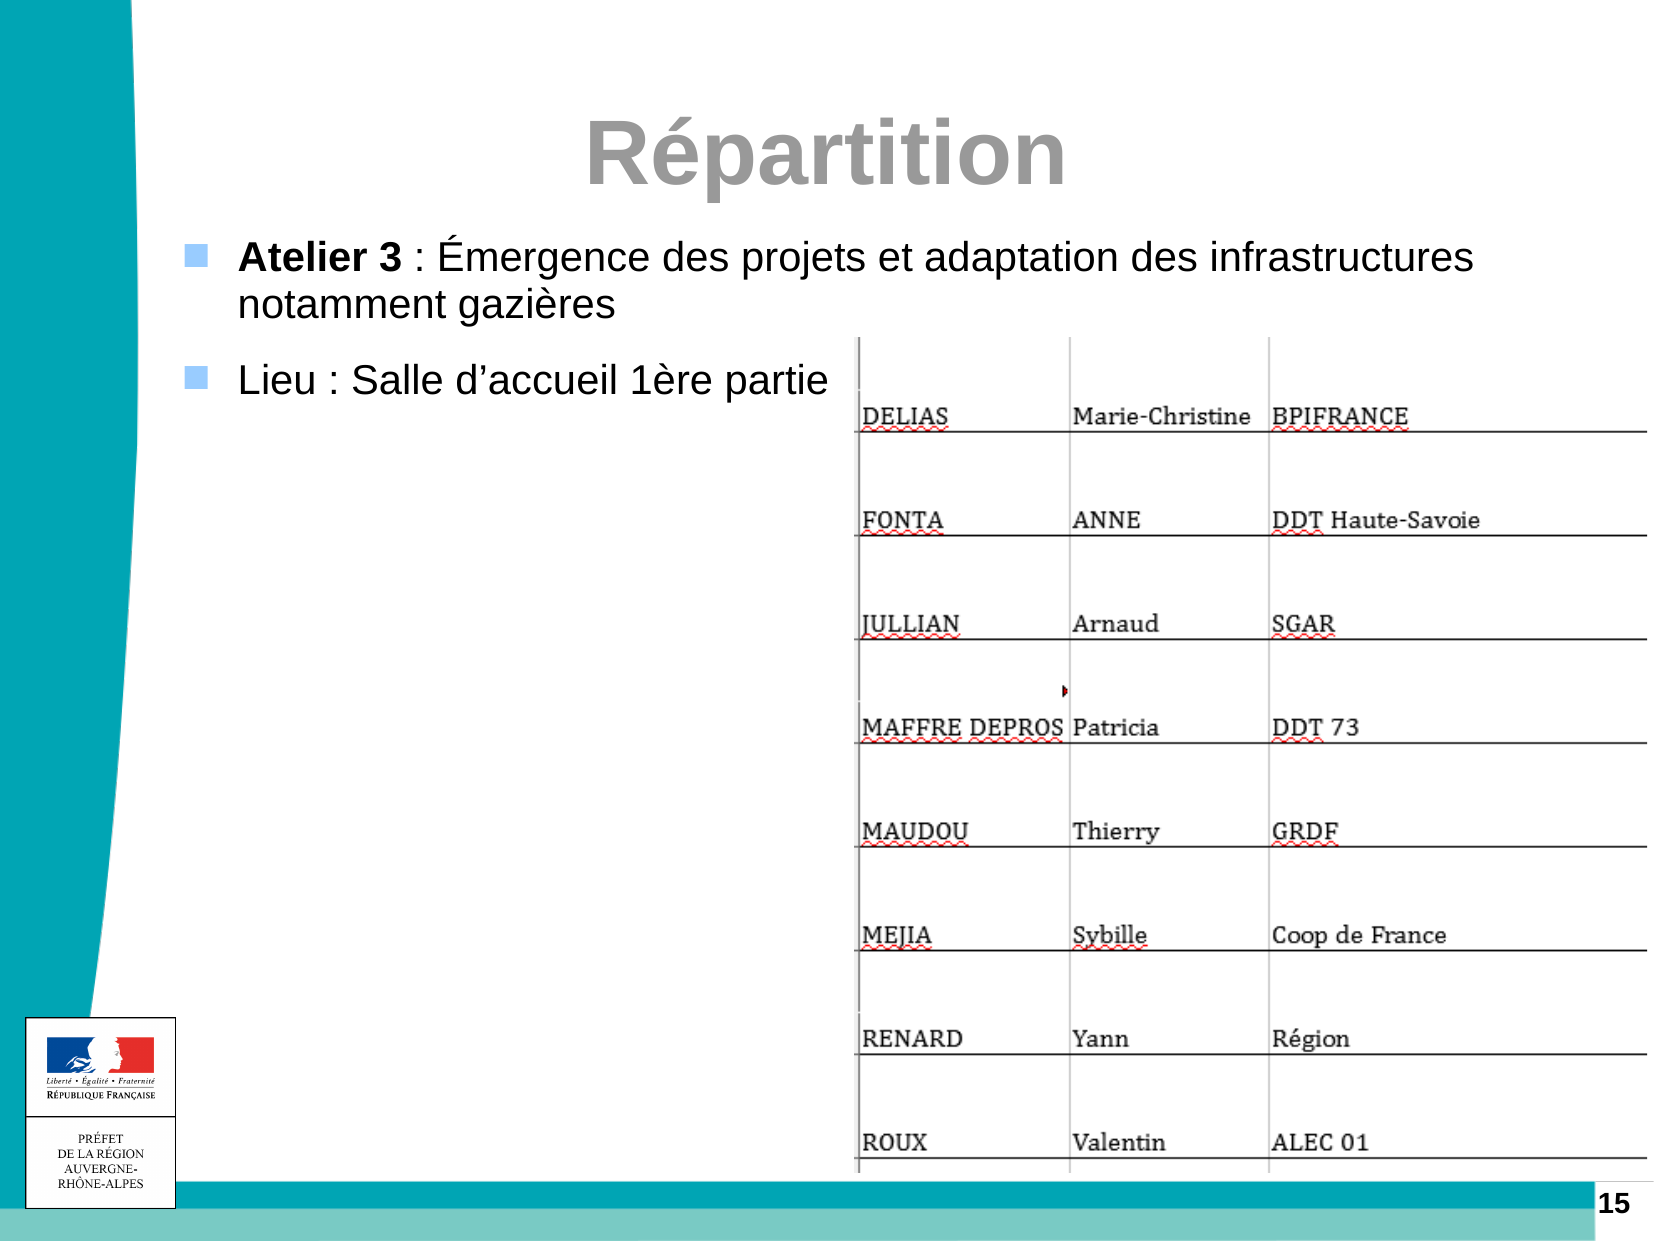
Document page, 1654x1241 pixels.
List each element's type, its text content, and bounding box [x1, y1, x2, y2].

picture [0, 0, 1654, 1241]
list Atelier 3 : Émergence des projets et adaptation des infrastructures notamment gazières Lieu : Salle d’accueil 1ère partie [166, 233, 1497, 1000]
title Répartition [82, 49, 1571, 257]
